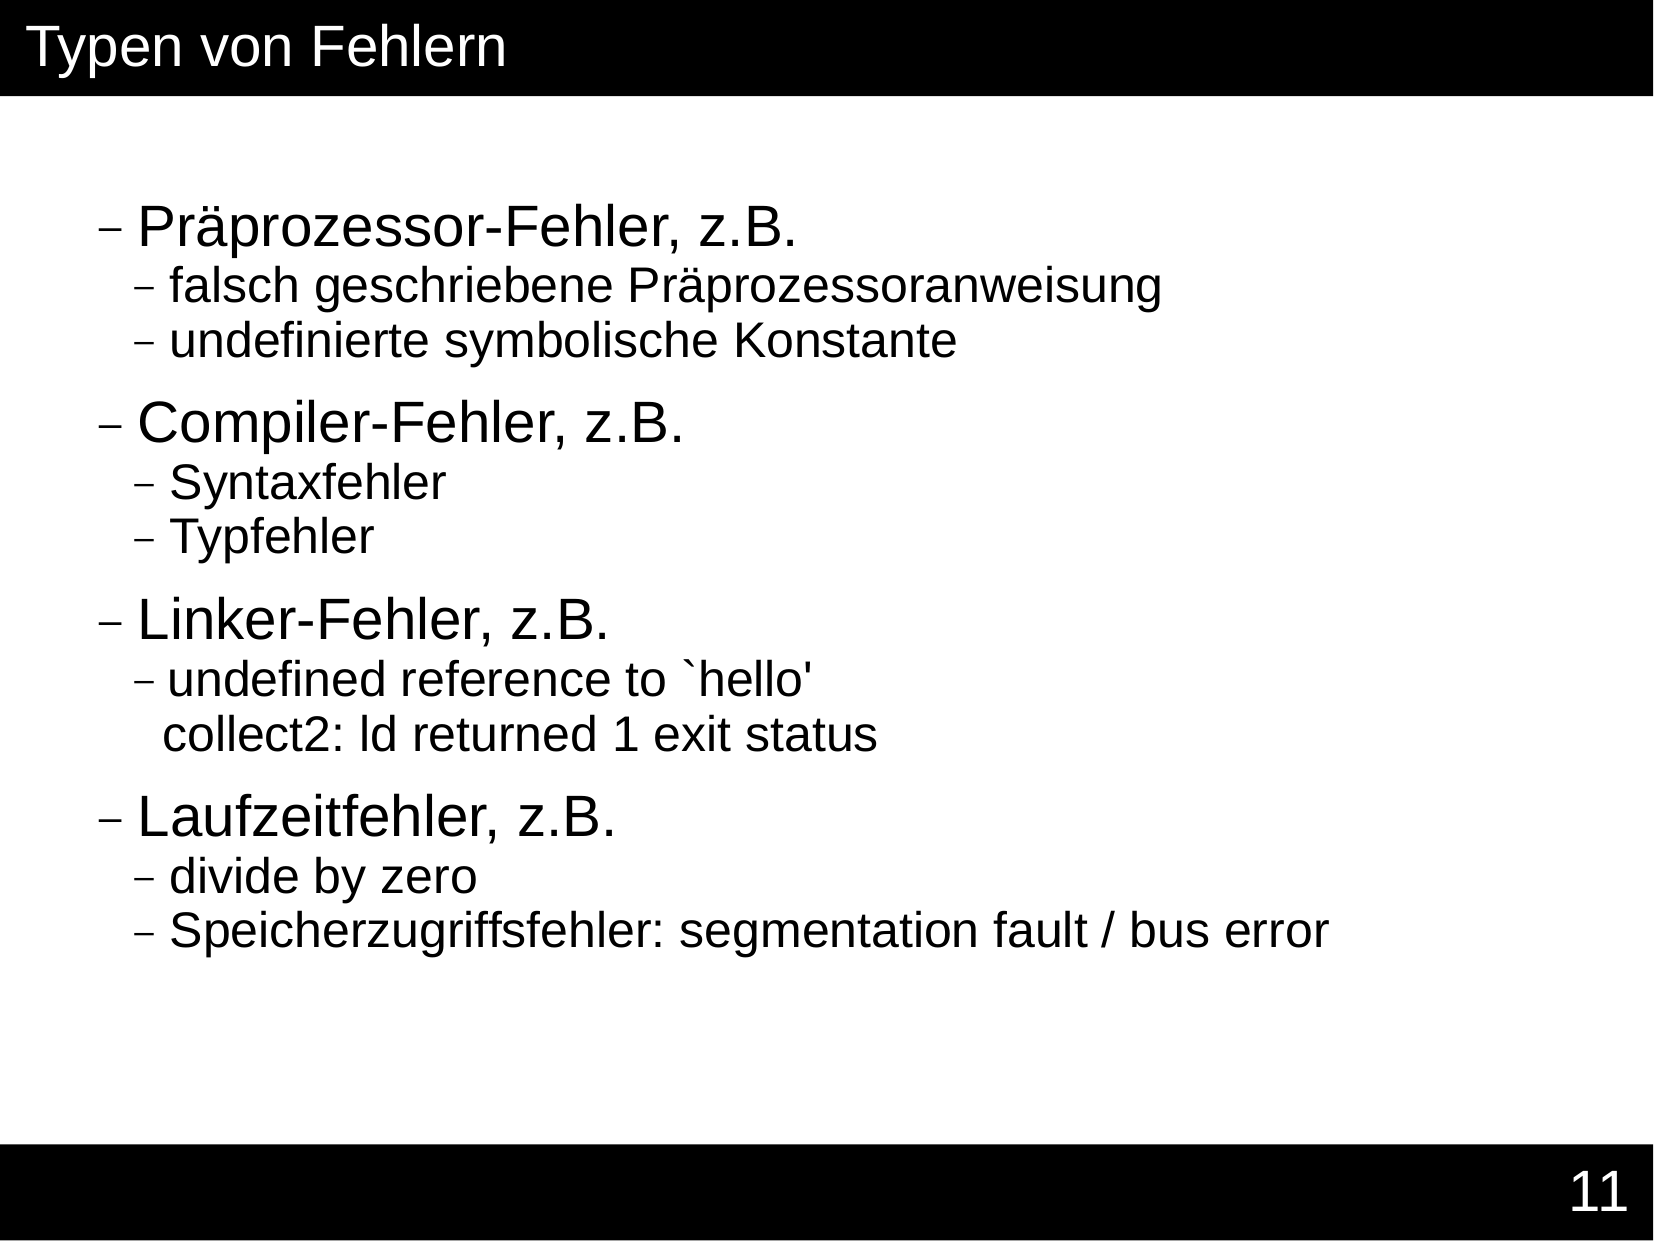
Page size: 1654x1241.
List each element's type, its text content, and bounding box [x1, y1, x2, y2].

text_box Präprozessor-Fehler, z.B. falsch geschriebene Präprozessoranweisung undefinierte symbolische Konstante Compiler-Fehler, z.B. Syntaxfehler Typfehler Linker-Fehler, z.B. undefined reference to `hello' collect2: ld returned 1 exit status Laufzeitfehler, z.B. divide by zero Speicherzugriffsfehler: segmentation fault / bus error [84, 187, 1653, 1229]
text_box Typen von Fehlern [10, 6, 1222, 94]
